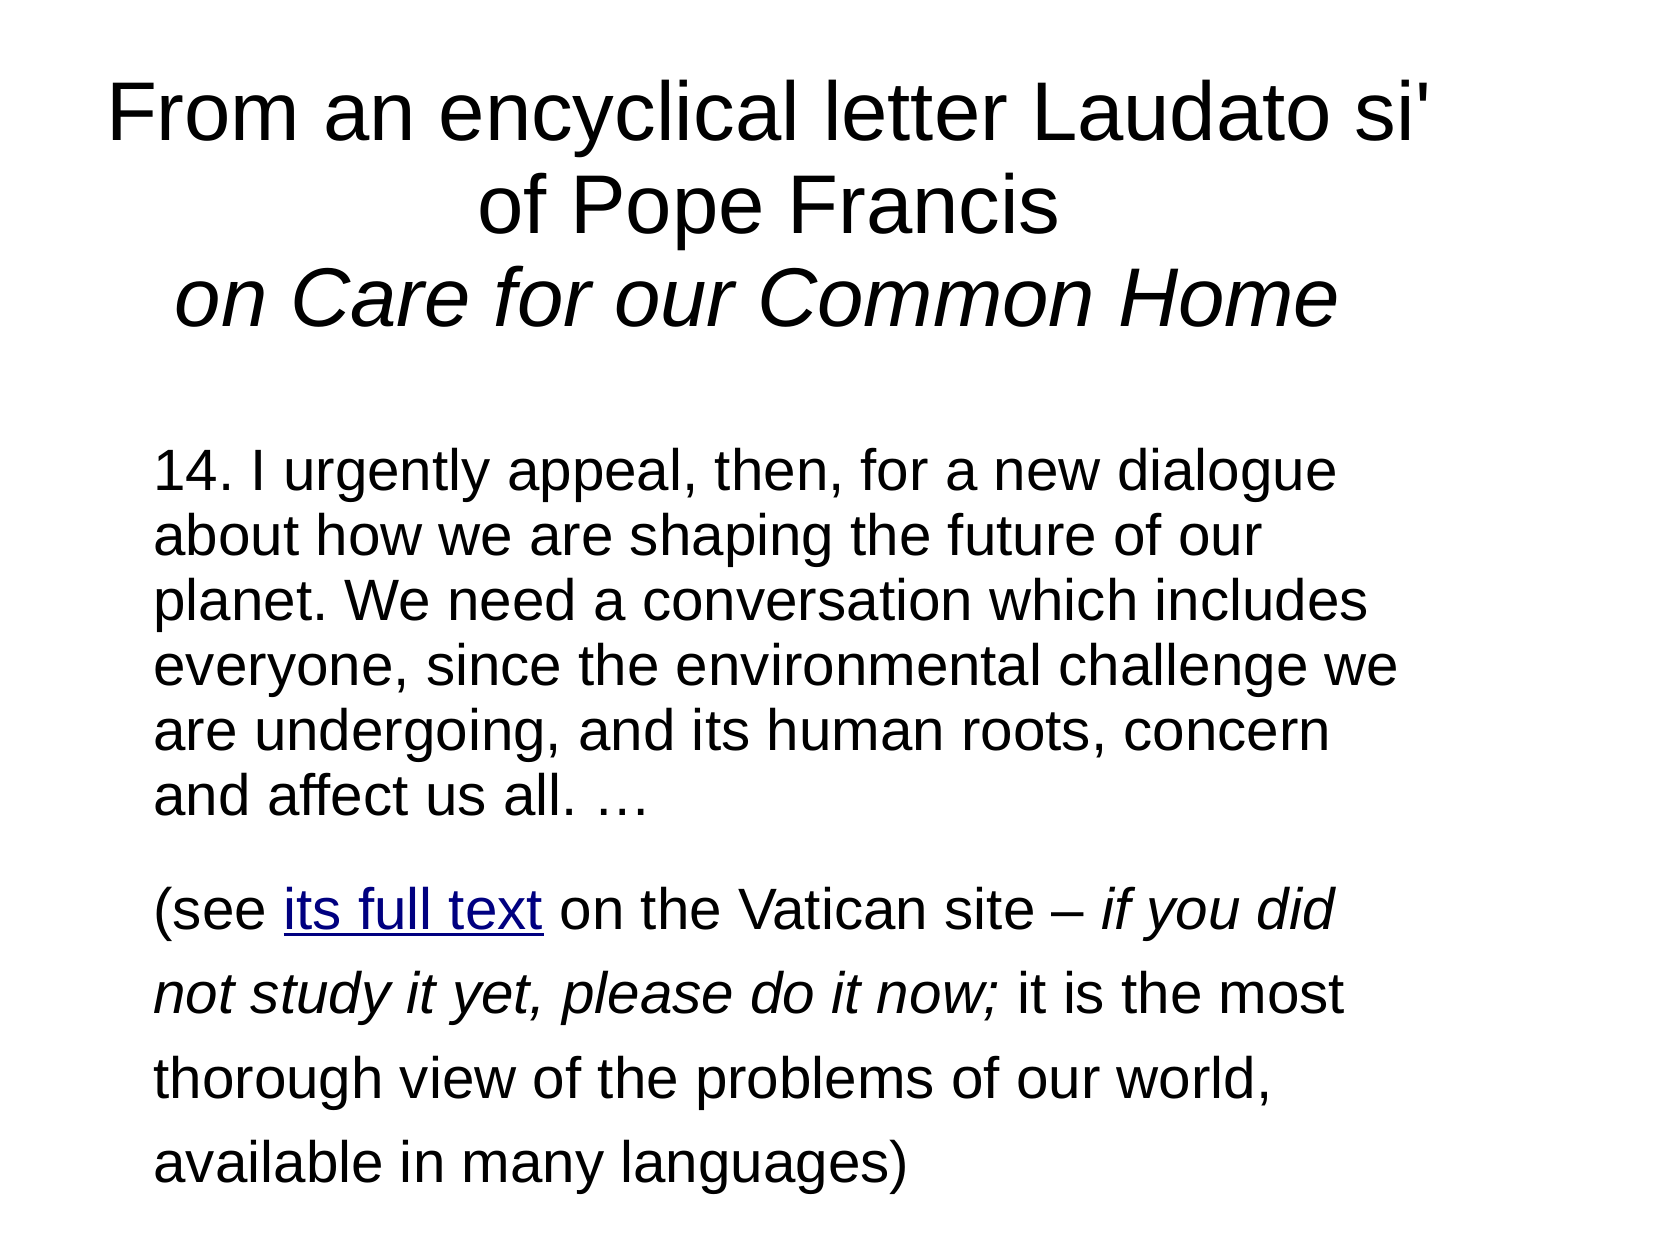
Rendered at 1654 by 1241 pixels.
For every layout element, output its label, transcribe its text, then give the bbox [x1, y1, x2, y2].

title From an encyclical letter Laudato si' of Pope Francis on Care for our Common Home [94, 65, 1445, 345]
list 14. I urgently appeal, then, for a new dialogue about how we are shaping the future of our planet. We need a conversation which includes everyone, since the environmental challenge we are undergoing, and its human roots, concern and affect us all. … (see its full text on the Vatican site – if you did not study it yet, please do it now; it is the most thorough view of the problems of our world, available in many languages) [82, 437, 1433, 1241]
